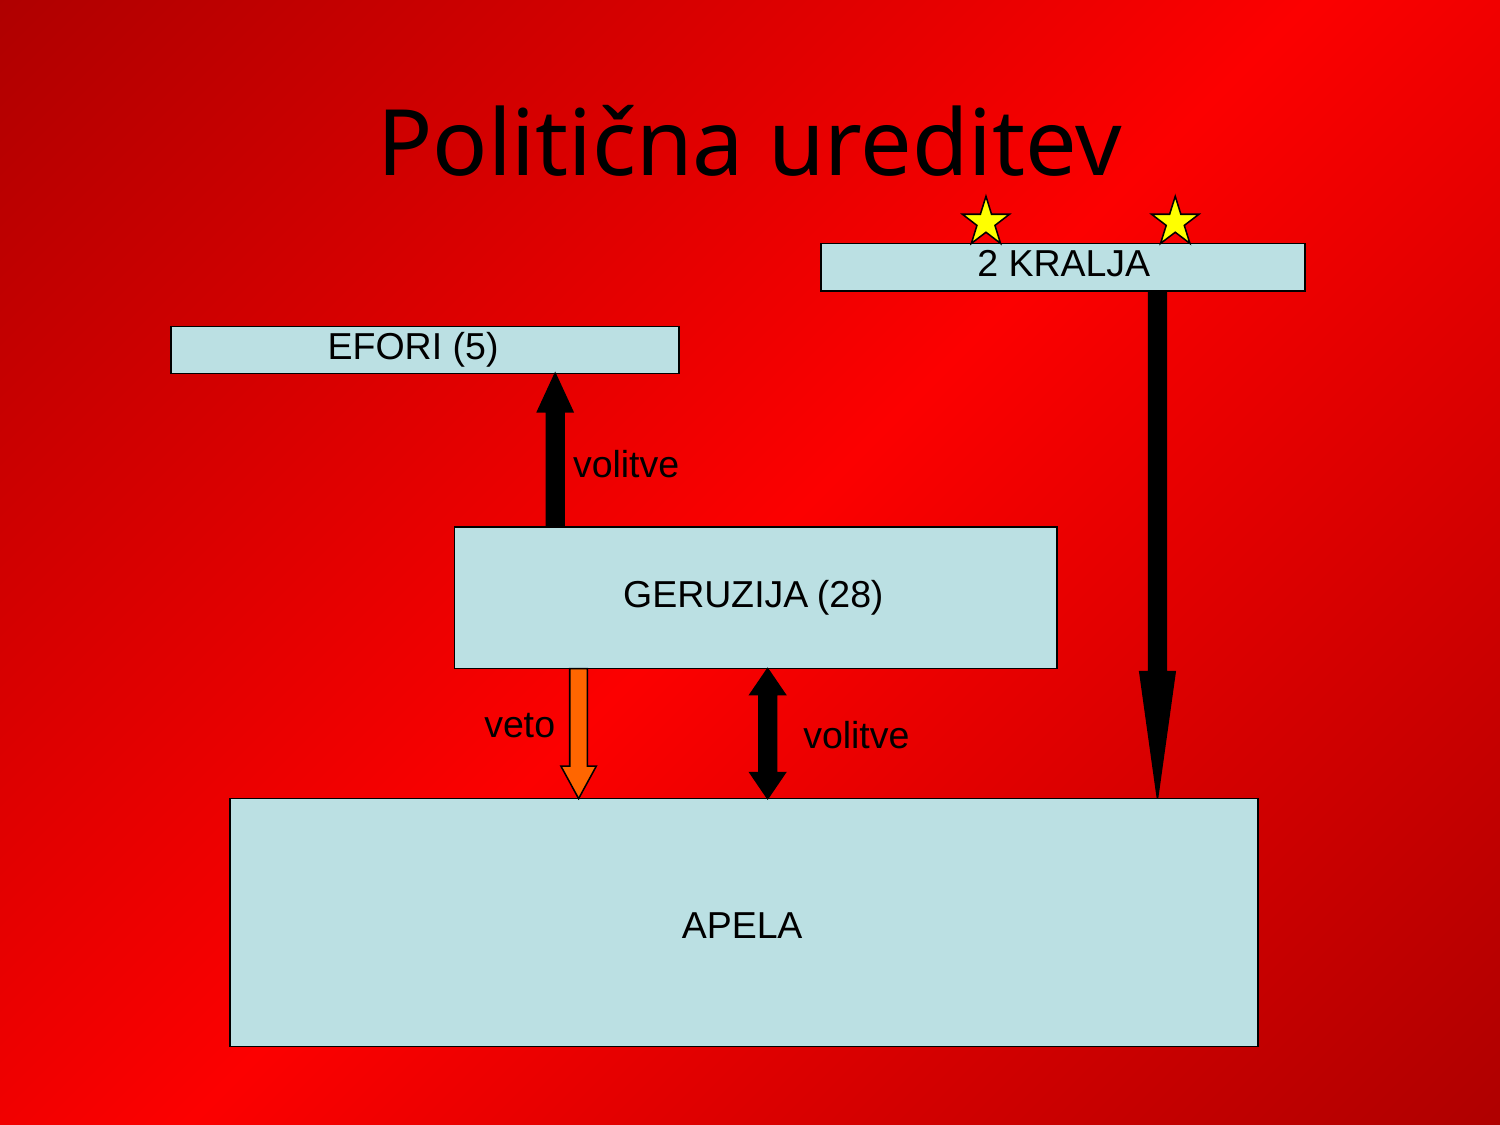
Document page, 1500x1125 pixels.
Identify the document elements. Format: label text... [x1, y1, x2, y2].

text_box [962, 196, 1010, 244]
text_box APELA [667, 893, 998, 953]
text_box veto [407, 692, 632, 753]
text_box GERUZIJA (28) [608, 562, 928, 623]
text_box [171, 326, 312, 374]
text_box volitve [537, 432, 715, 493]
text_box [230, 196, 1306, 1047]
text_box 2 KRALJA [962, 231, 1166, 292]
text_box [820, 243, 962, 291]
text_box EFORI (5) [312, 314, 750, 375]
text_box volitve [785, 704, 928, 764]
text_box [537, 373, 573, 432]
title Politična ureditev [75, 45, 1425, 233]
